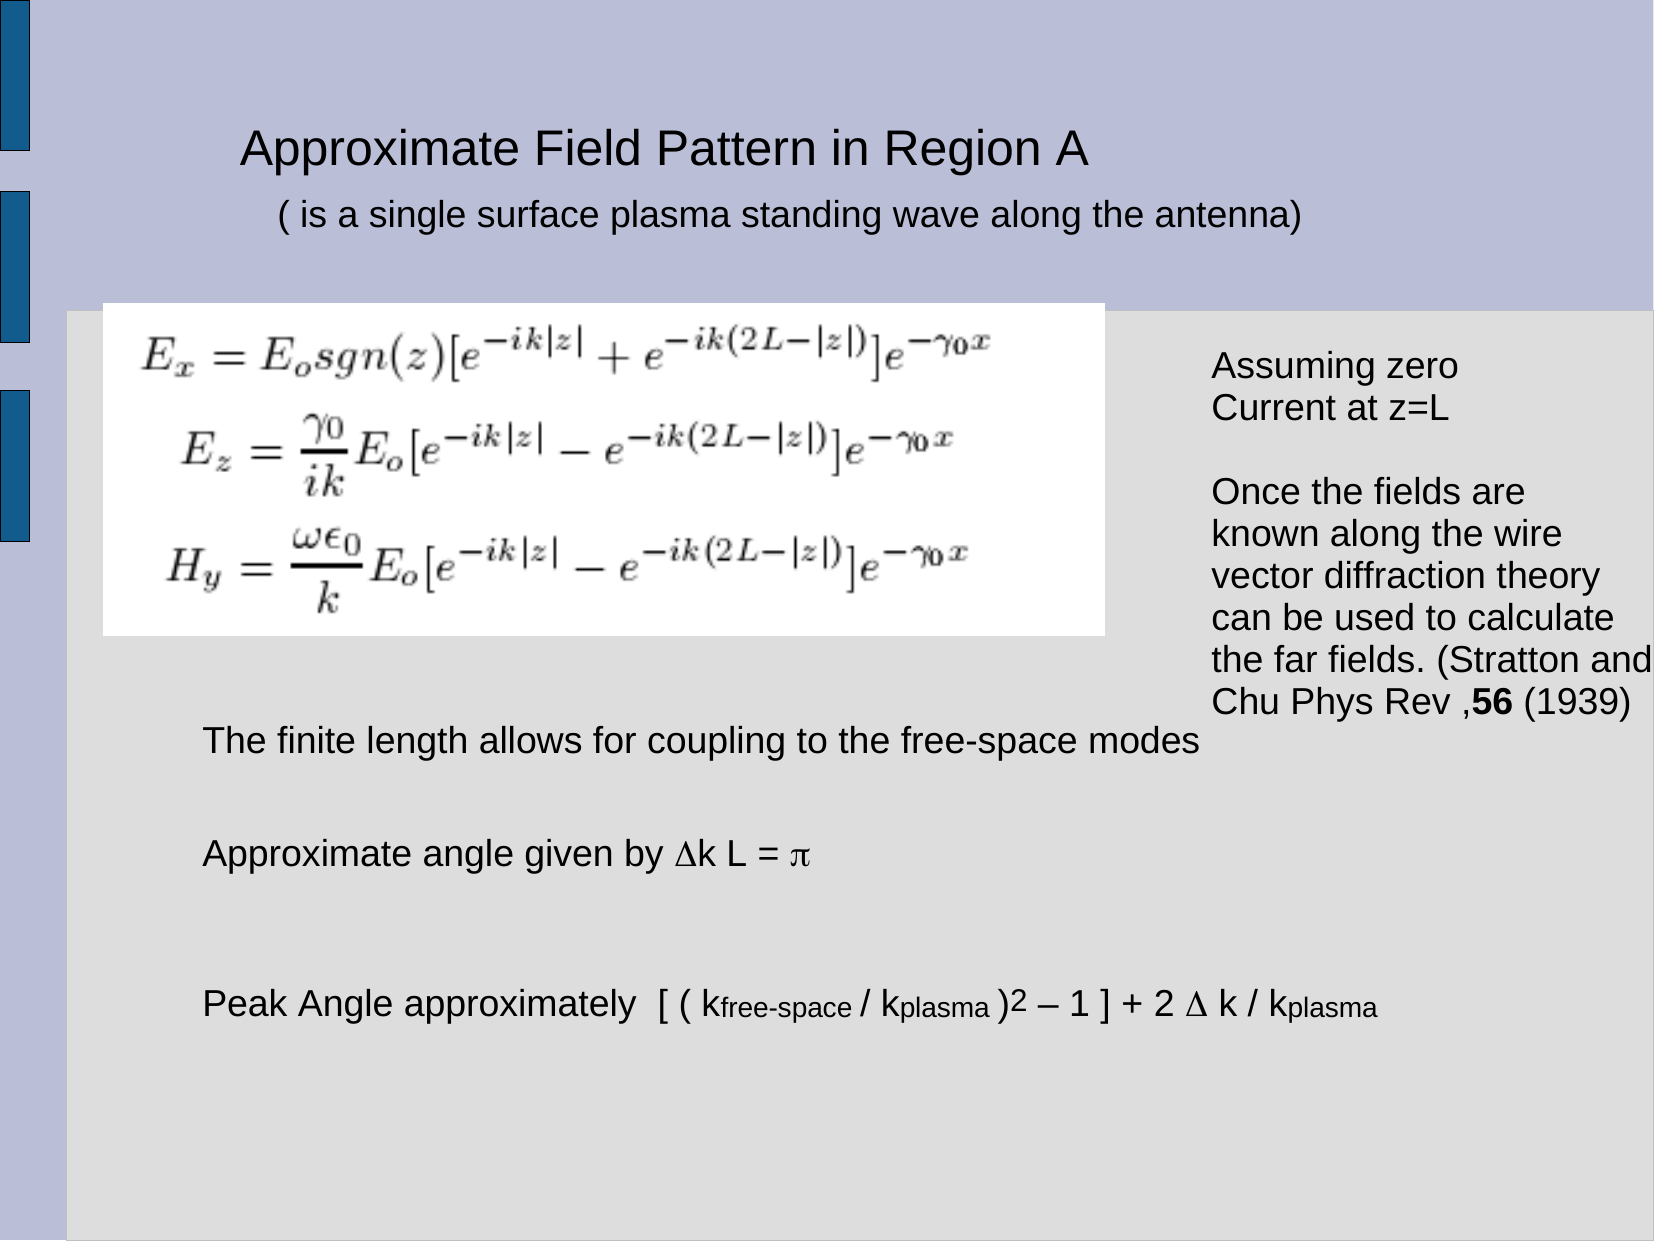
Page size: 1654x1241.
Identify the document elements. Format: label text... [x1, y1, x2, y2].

text_box Peak Angle approximately [ ( kfree-space / kplasma )2 – 1 ] + 2 D k / kplasma [187, 975, 1393, 1044]
text_box ( is a single surface plasma standing wave along the antenna) [262, 185, 1317, 243]
text_box Assuming zero Current at z=L Once the fields are known along the wire vector diffraction theory can be used to calculate the far fields. (Stratton and Chu Phys Rev ,56 (1939) [1196, 337, 1654, 732]
picture [103, 303, 1105, 636]
text_box Approximate angle given by Dk L = p [187, 825, 825, 886]
text_box The finite length allows for coupling to the free-space modes [187, 712, 1216, 770]
text_box Approximate Field Pattern in Region A [225, 112, 1105, 184]
